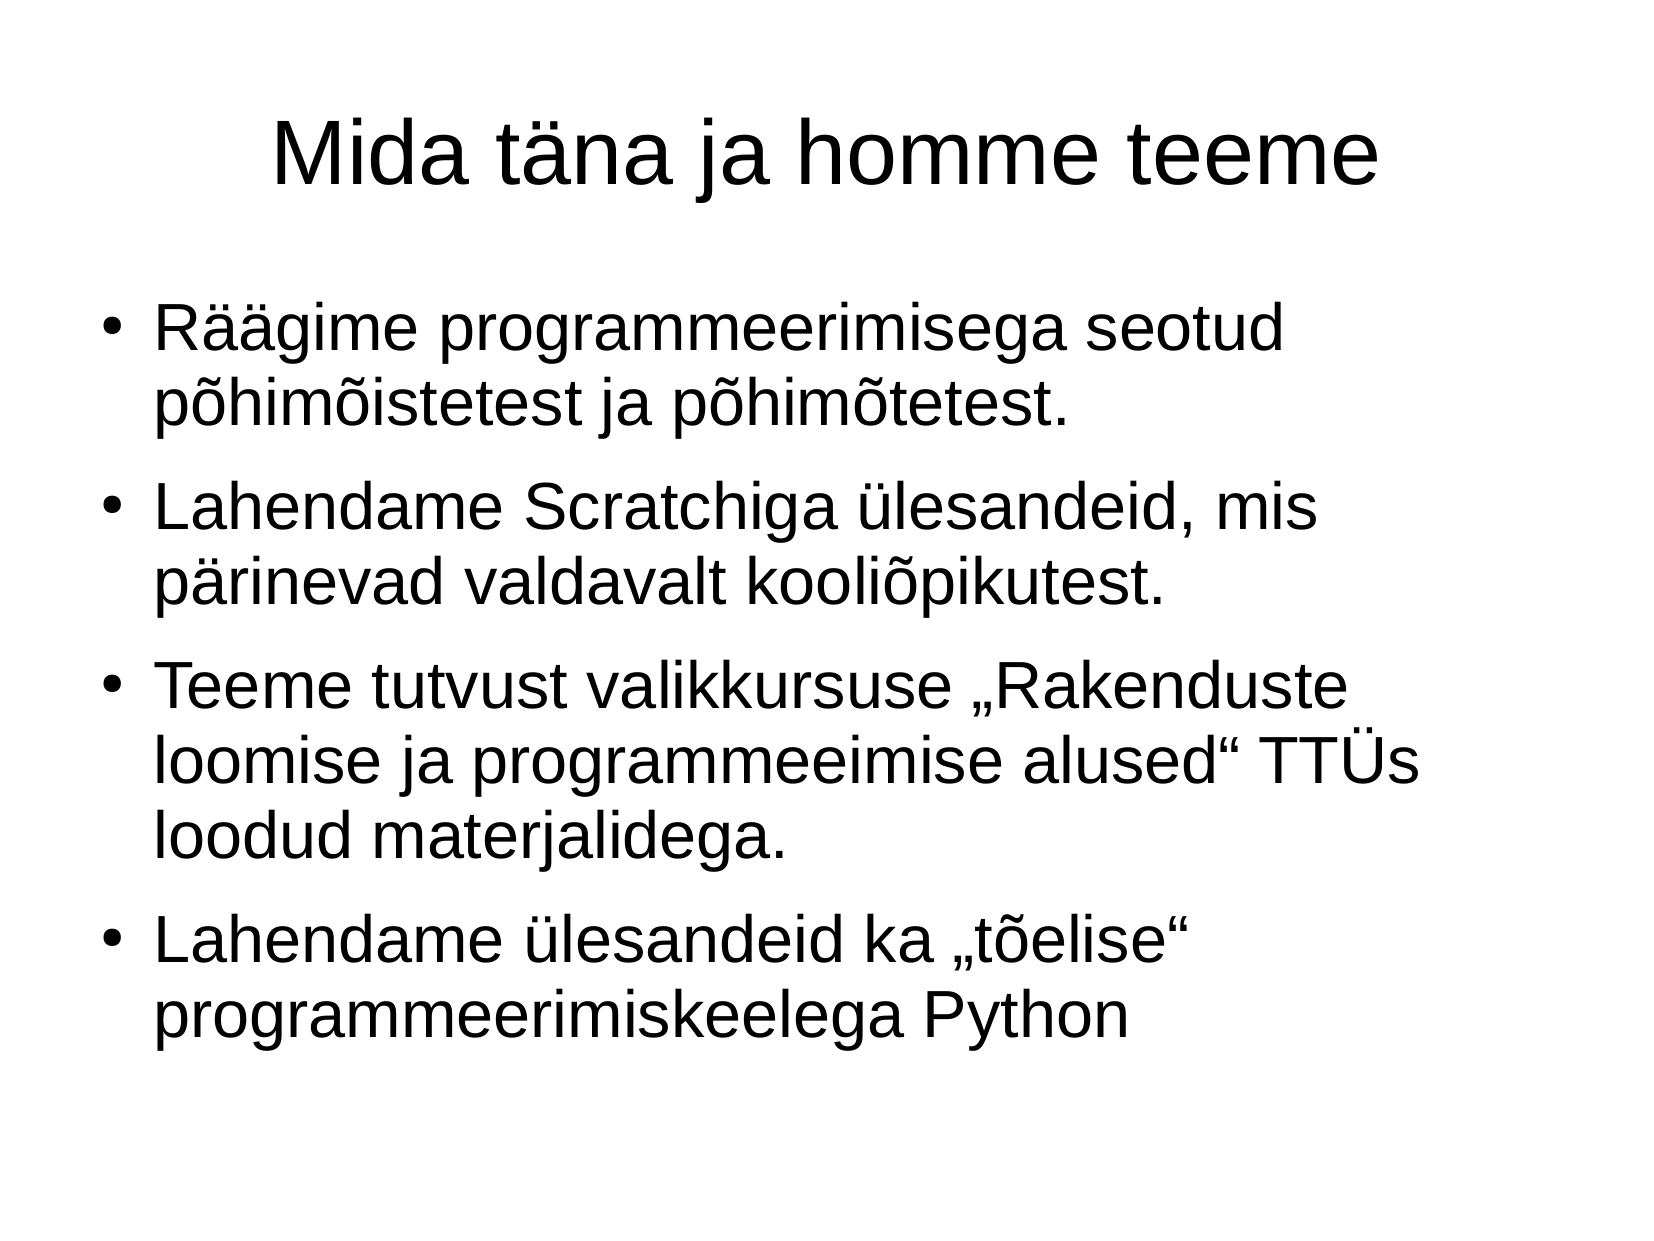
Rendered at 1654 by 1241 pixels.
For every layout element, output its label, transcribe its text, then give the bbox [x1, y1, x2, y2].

title Mida täna ja homme teeme [82, 49, 1571, 257]
list Räägime programmeerimisega seotud põhimõistetest ja põhimõtetest. Lahendame Scratchiga ülesandeid, mis pärinevad valdavalt kooliõpikutest. Teeme tutvust valikkursuse „Rakenduste loomise ja programmeeimise alused“ TTÜs loodud materjalidega. Lahendame ülesandeid ka „tõelise“ programmeerimiskeelega Python [82, 290, 1571, 1109]
